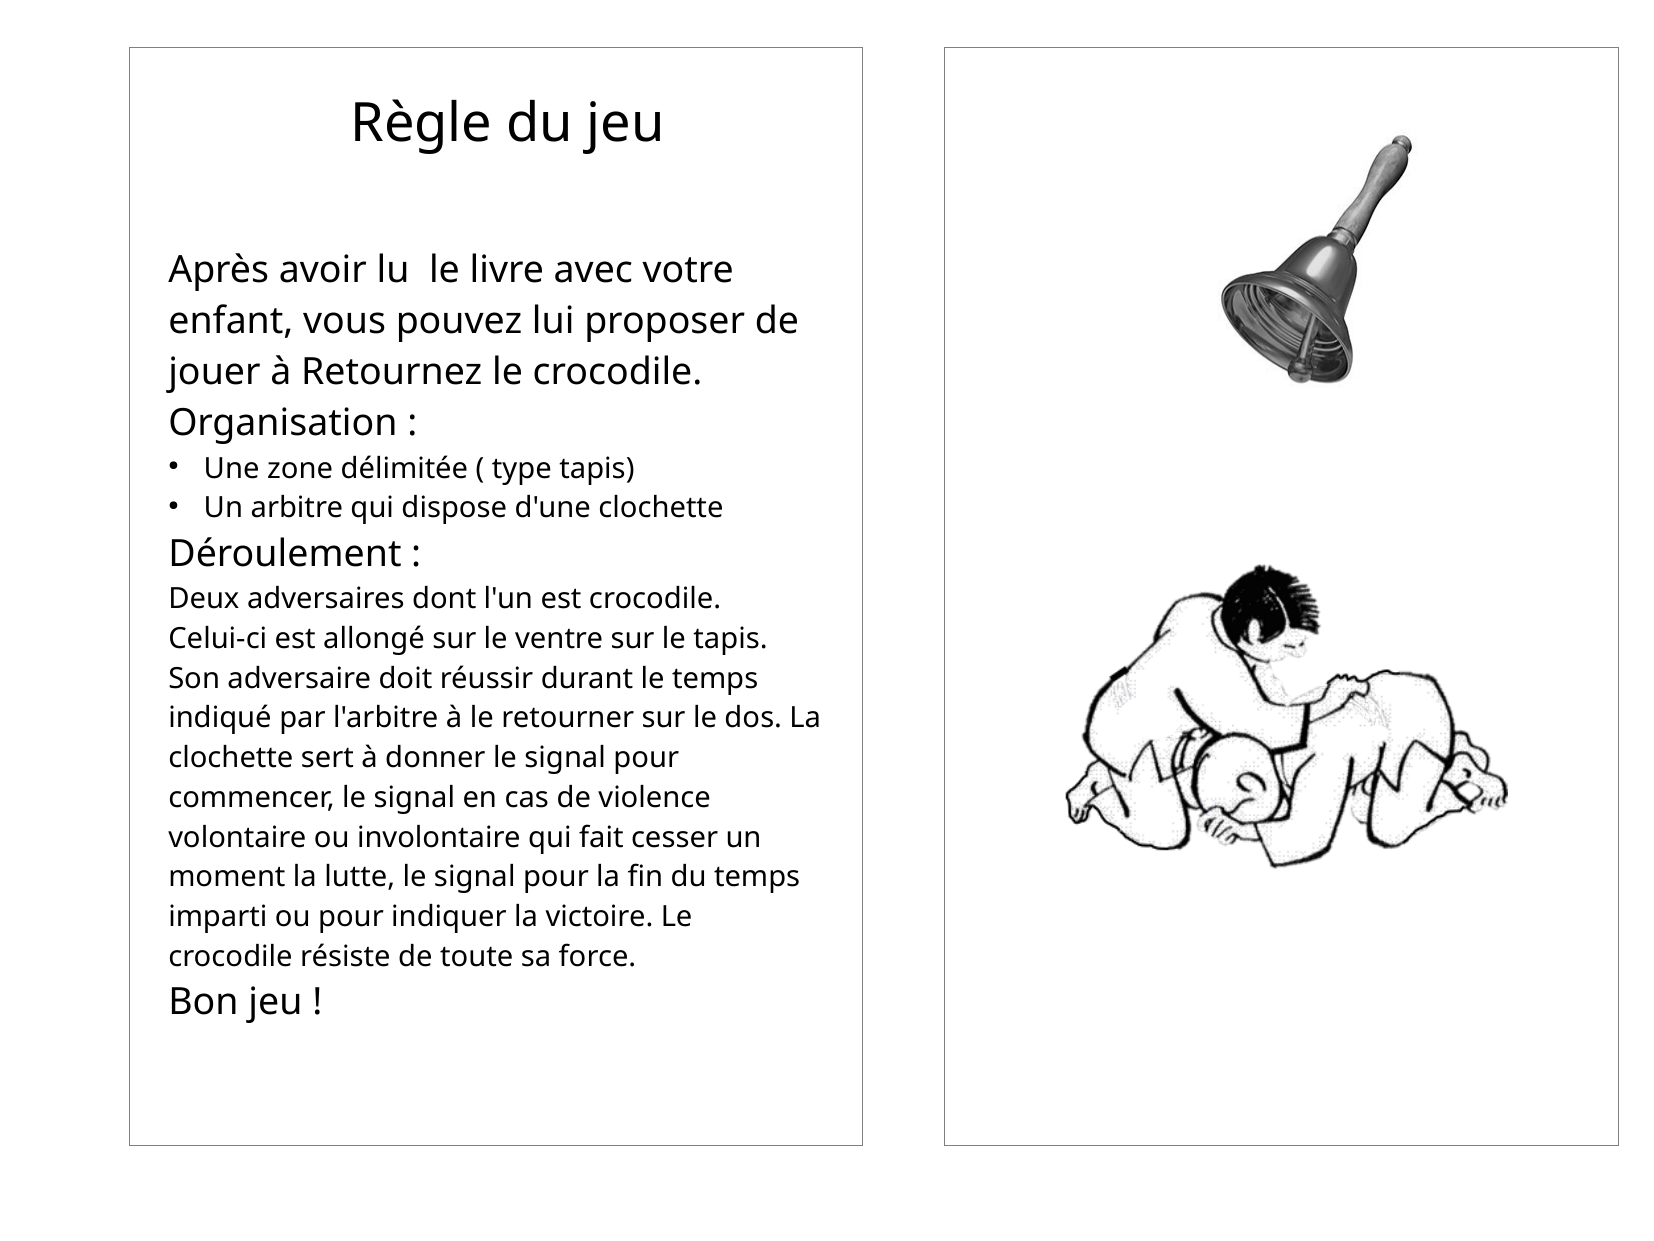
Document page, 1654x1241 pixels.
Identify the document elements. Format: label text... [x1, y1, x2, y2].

picture [1216, 129, 1418, 390]
text_box Règle du jeu [224, 75, 792, 157]
text_box Après avoir lu le livre avec votre enfant, vous pouvez lui proposer de jouer à Retournez le crocodile. Organisation : Une zone délimitée ( type tapis) Un arbitre qui dispose d'une clochette Déroulement : Deux adversaires dont l'un est crocodile. Celui-ci est allongé sur le ventre sur le tapis. Son adversaire doit réussir durant le temps indiqué par l'arbitre à le retourner sur le dos. La clochette sert à donner le signal pour commencer, le signal en cas de violence volontaire ou involontaire qui fait cesser un moment la lutte, le signal pour la fin du temps imparti ou pour indiquer la victoire. Le crocodile résiste de toute sa force. Bon jeu ! [153, 235, 839, 1241]
picture [1062, 555, 1508, 874]
